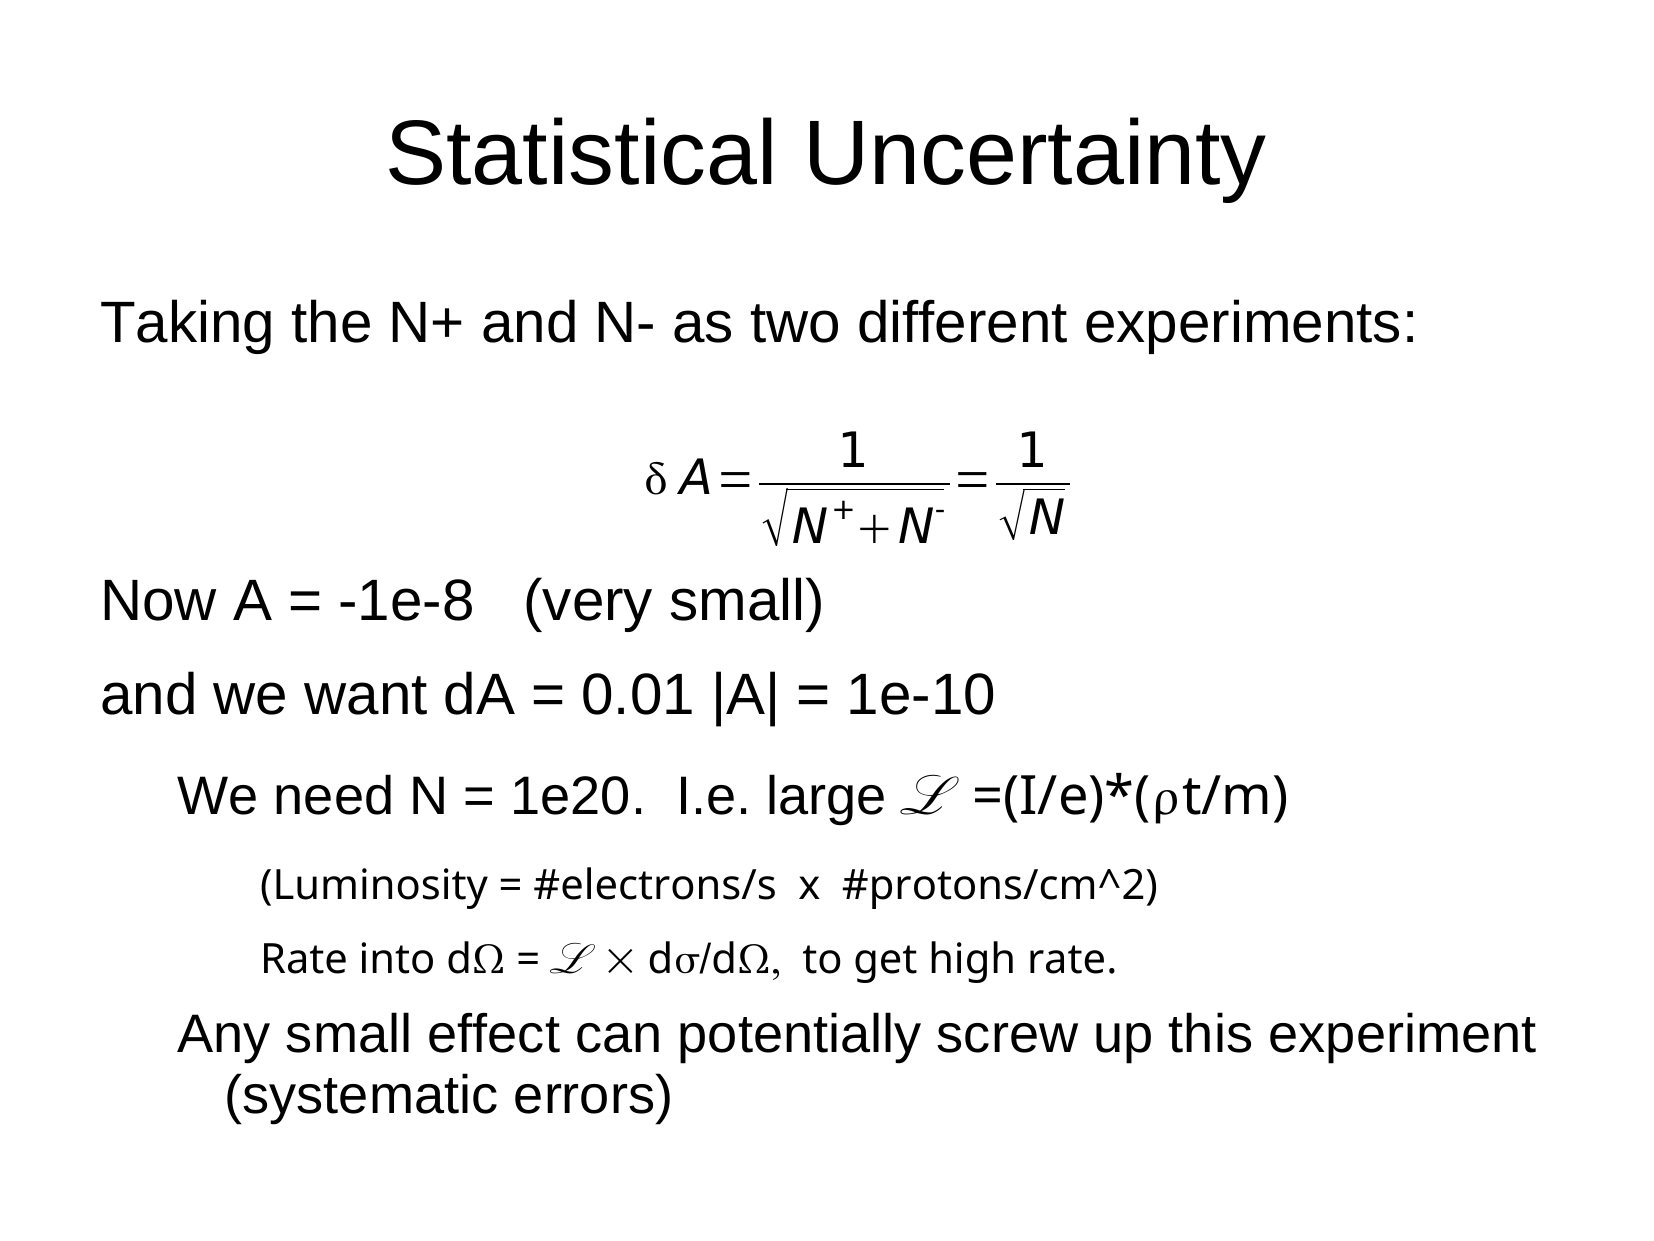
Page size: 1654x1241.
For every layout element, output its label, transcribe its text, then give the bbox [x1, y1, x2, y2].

chart [630, 421, 1084, 555]
list Taking the N+ and N- as two different experiments: [82, 290, 1571, 414]
list Now A = -1e-8 (very small) and we want dA = 0.01 |A| = 1e-10 We need N = 1e20. I.e. large ℒ =(I/e)*(t/m) (Luminosity = #electrons/s x #protons/cm^2) Rate into d = ℒ × d/d, to get high rate. Any small effect can potentially screw up this experiment (systematic errors) [82, 567, 1571, 1241]
title Statistical Uncertainty [82, 56, 1571, 250]
